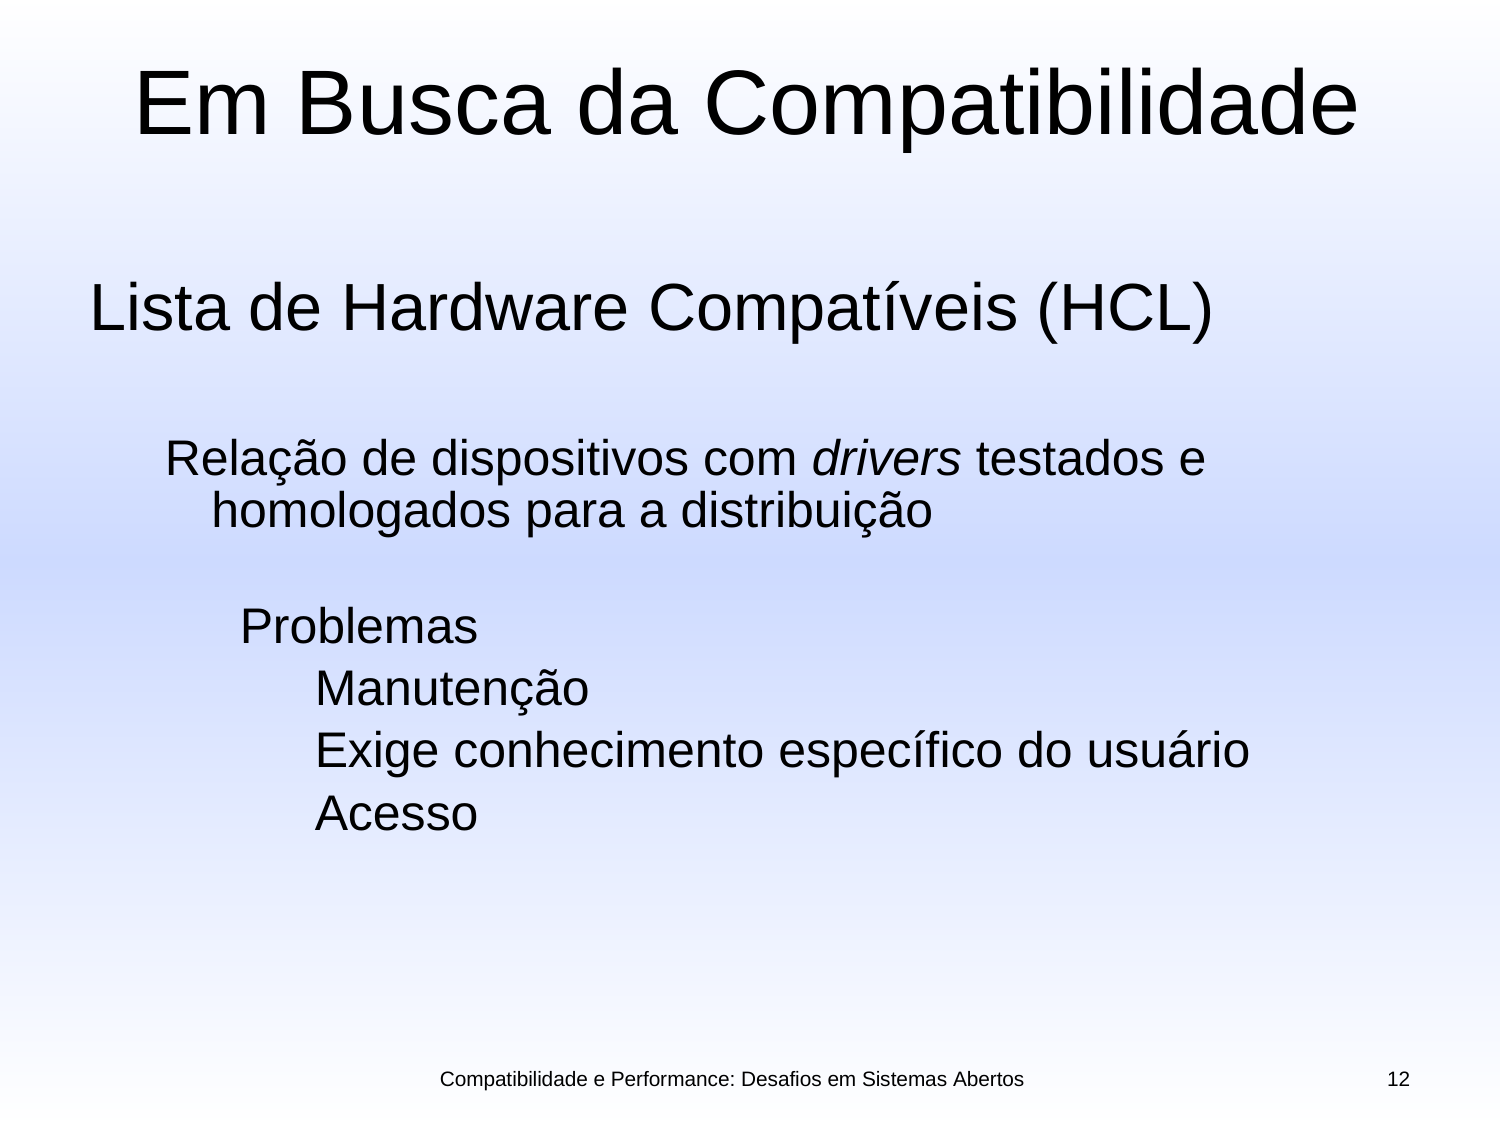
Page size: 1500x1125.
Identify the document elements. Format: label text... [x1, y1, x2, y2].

title Em Busca da Compatibilidade [15, 0, 1481, 221]
list Lista de Hardware Compatíveis (HCL) Relação de dispositivos com drivers testados e homologados para a distribuição Problemas Manutenção Exige conhecimento específico do usuário Acesso [75, 262, 1426, 1006]
